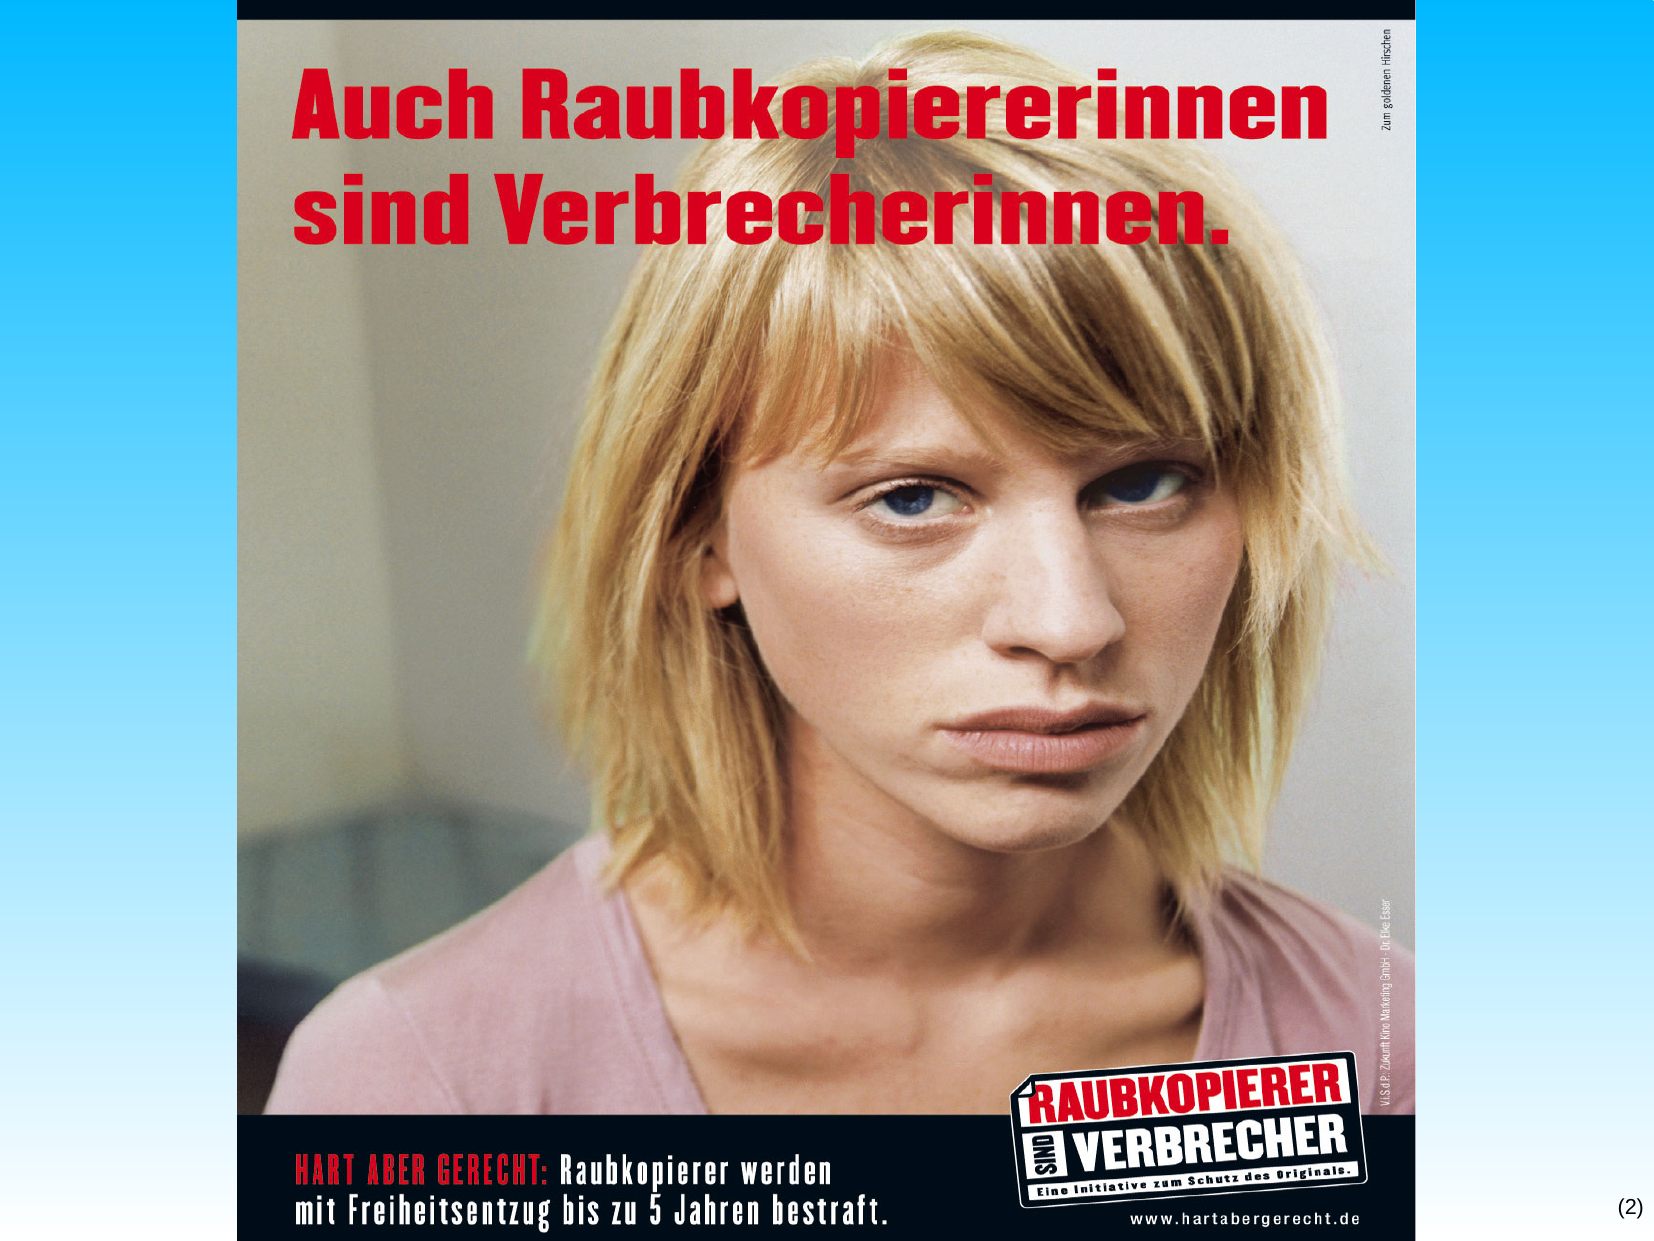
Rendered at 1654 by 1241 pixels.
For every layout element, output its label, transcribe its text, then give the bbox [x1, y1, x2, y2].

picture [237, 0, 1416, 1241]
text_box (2)‏ [1596, 1184, 1654, 1241]
